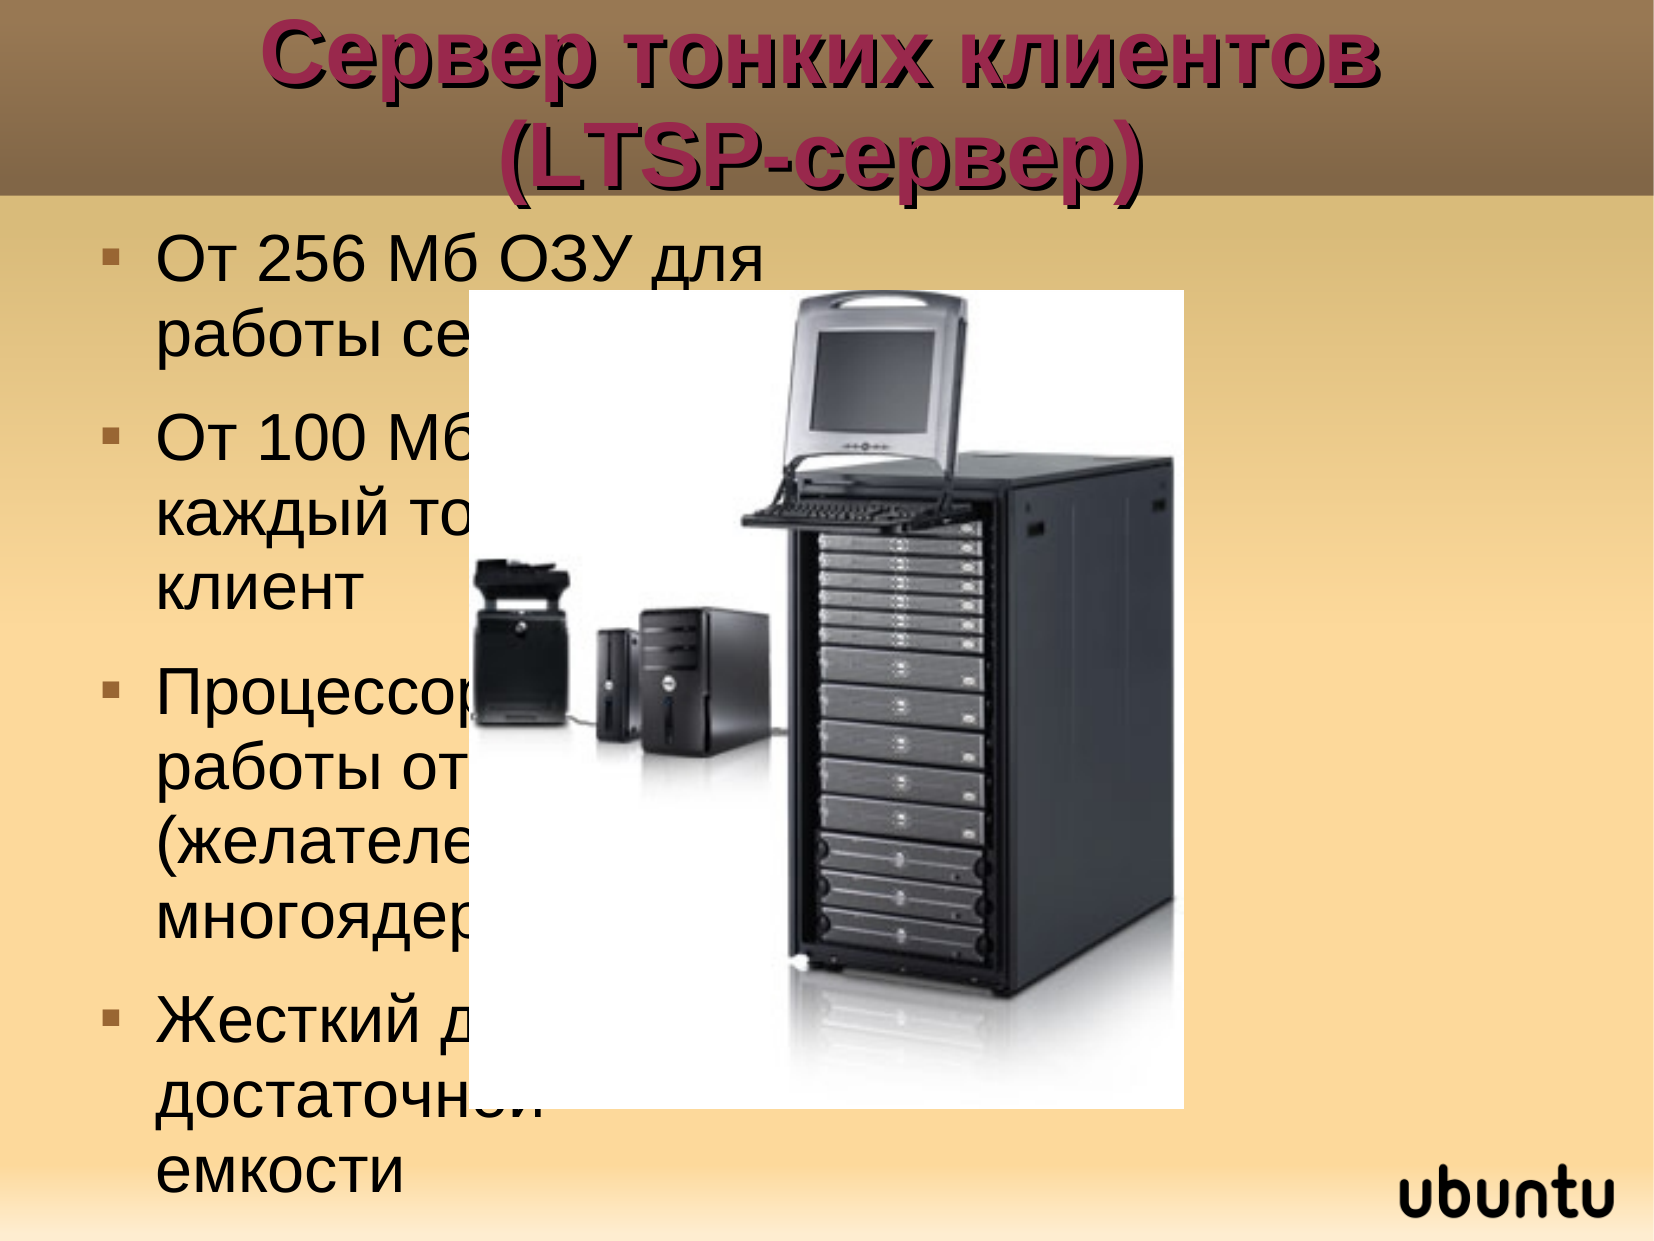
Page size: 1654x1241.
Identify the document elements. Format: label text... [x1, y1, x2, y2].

picture [0, 0, 1654, 1241]
title Сервер тонких клиентов (LTSP-сервер) [76, 0, 1565, 208]
list От 256 Мб ОЗУ для работы сервера От 100 Мб ОЗУ на каждый тонкий клиент Процессор частотой работы от 1600 МГц (желателен многоядерный) Жесткий диск достаточной емкости [84, 221, 812, 1207]
